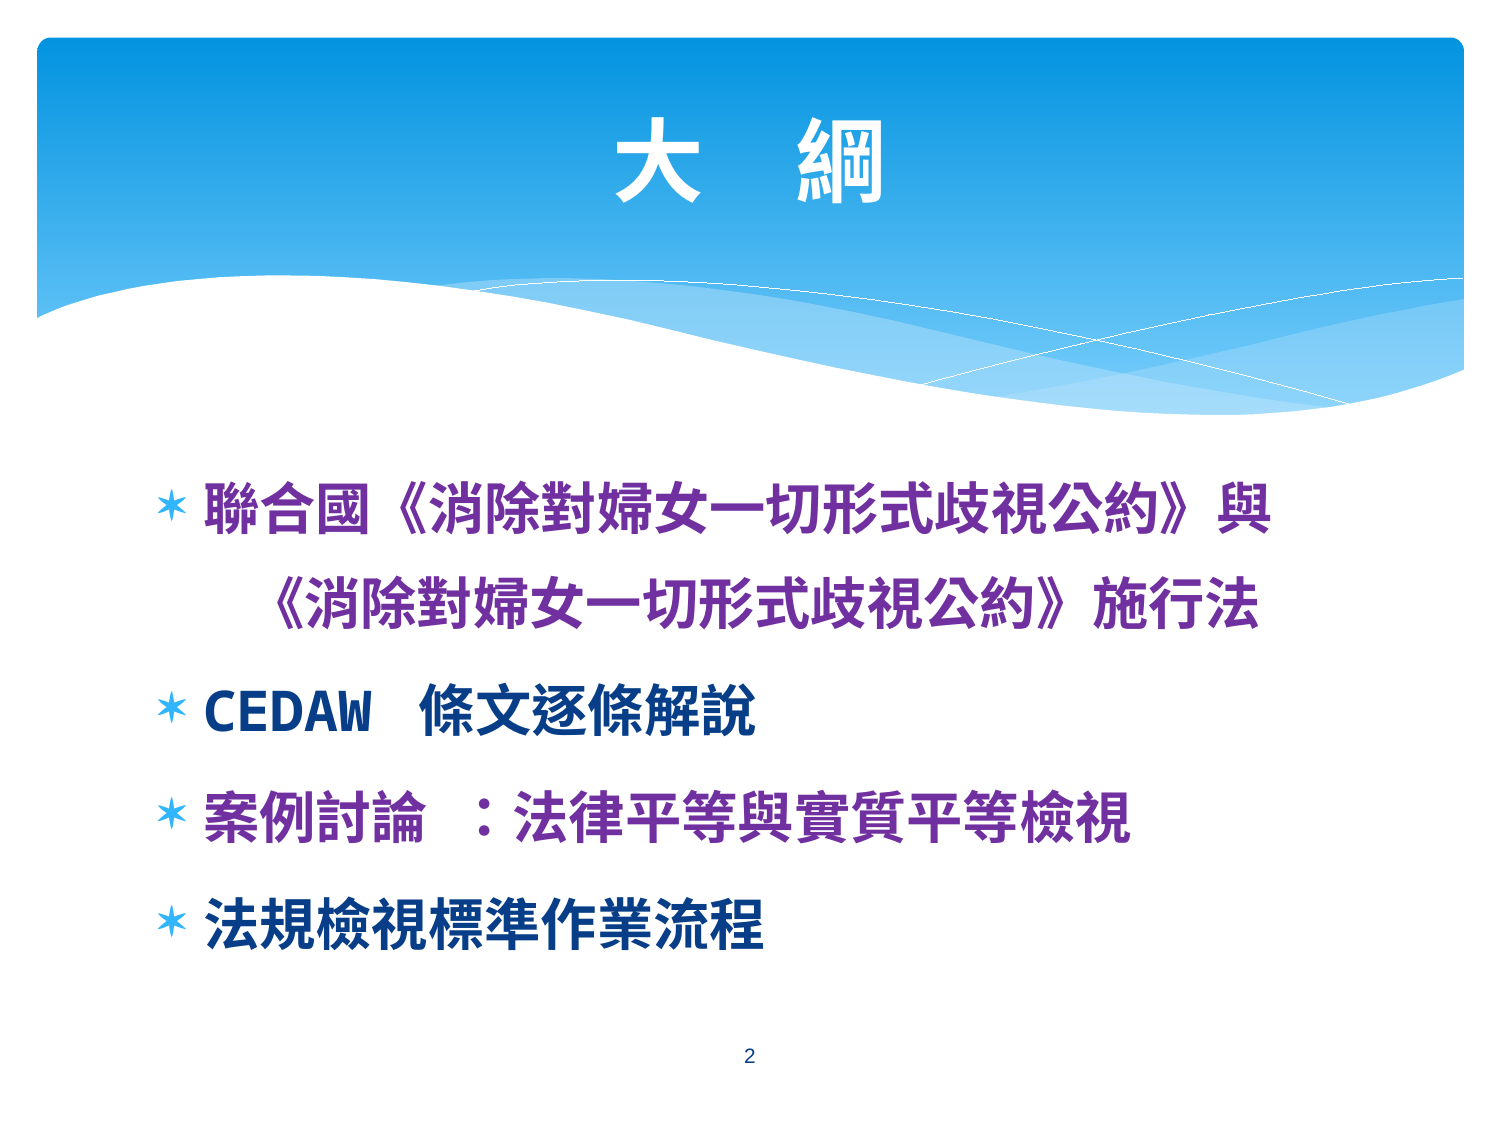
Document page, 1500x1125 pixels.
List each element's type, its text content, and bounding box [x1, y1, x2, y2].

title 大 綱 [75, 55, 1426, 262]
list 聯合國《消除對婦女一切形式歧視公約》與《消除對婦女一切形式歧視公約》施行法 CEDAW 條文逐條解說 案例討論 ：法律平等與實質平等檢視 法規檢視標準作業流程 [143, 438, 1359, 1005]
text_box 2 [654, 1025, 846, 1086]
